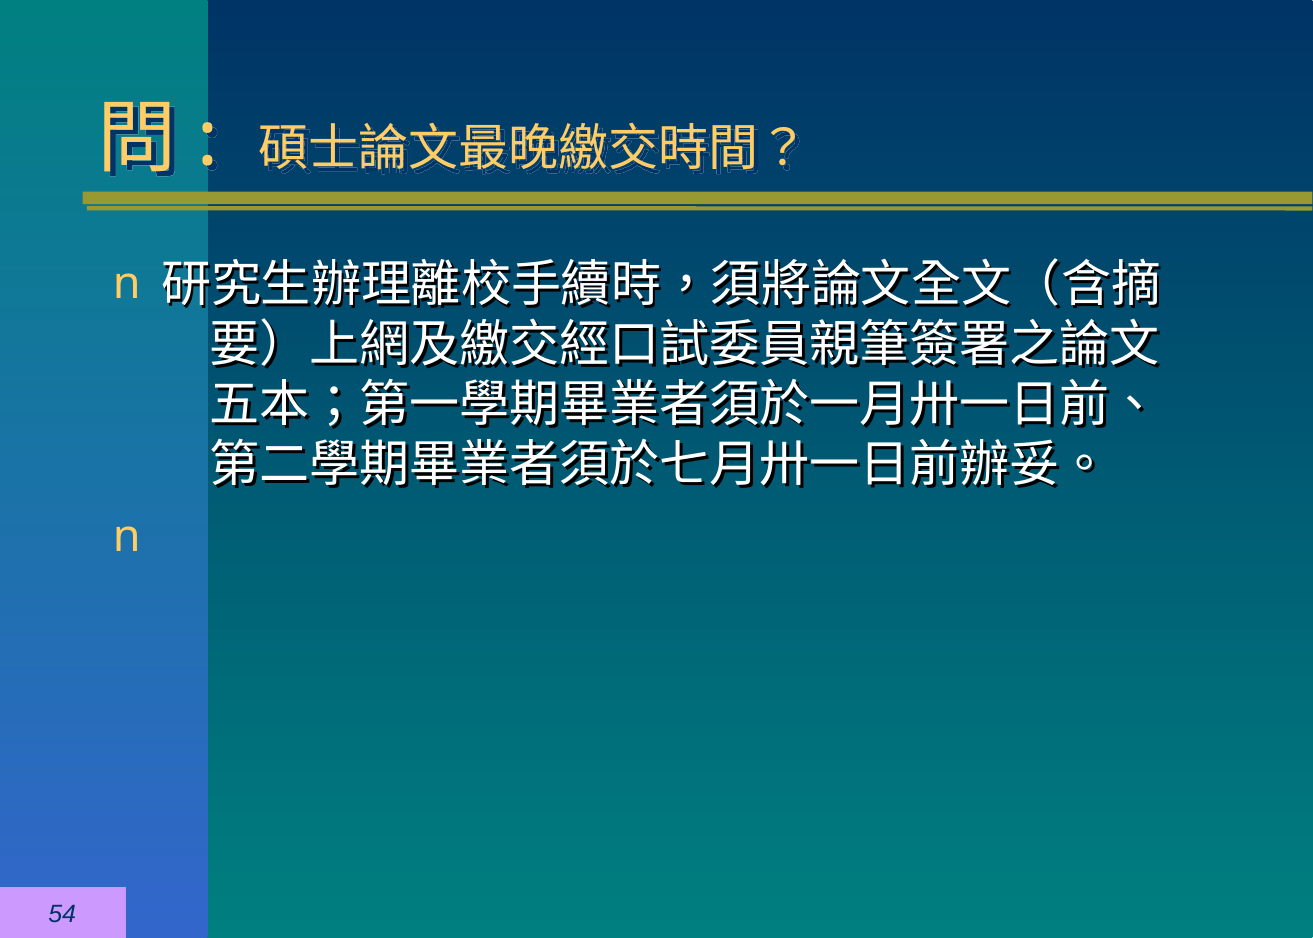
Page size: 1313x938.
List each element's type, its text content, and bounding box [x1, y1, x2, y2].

text_box [0, 0, 207, 938]
title 問: 碩士論文最晚繳交時間？ [84, 36, 1280, 188]
text_box 54 [0, 887, 125, 938]
list 研究生辦理離校手續時，須將論文全文（含摘要）上網及繳交經口試委員親筆簽署之論文五本；第一學期畢業者須於一月卅一日前、第二學期畢業者須於七月卅一日前辦妥。 [99, 244, 1201, 844]
